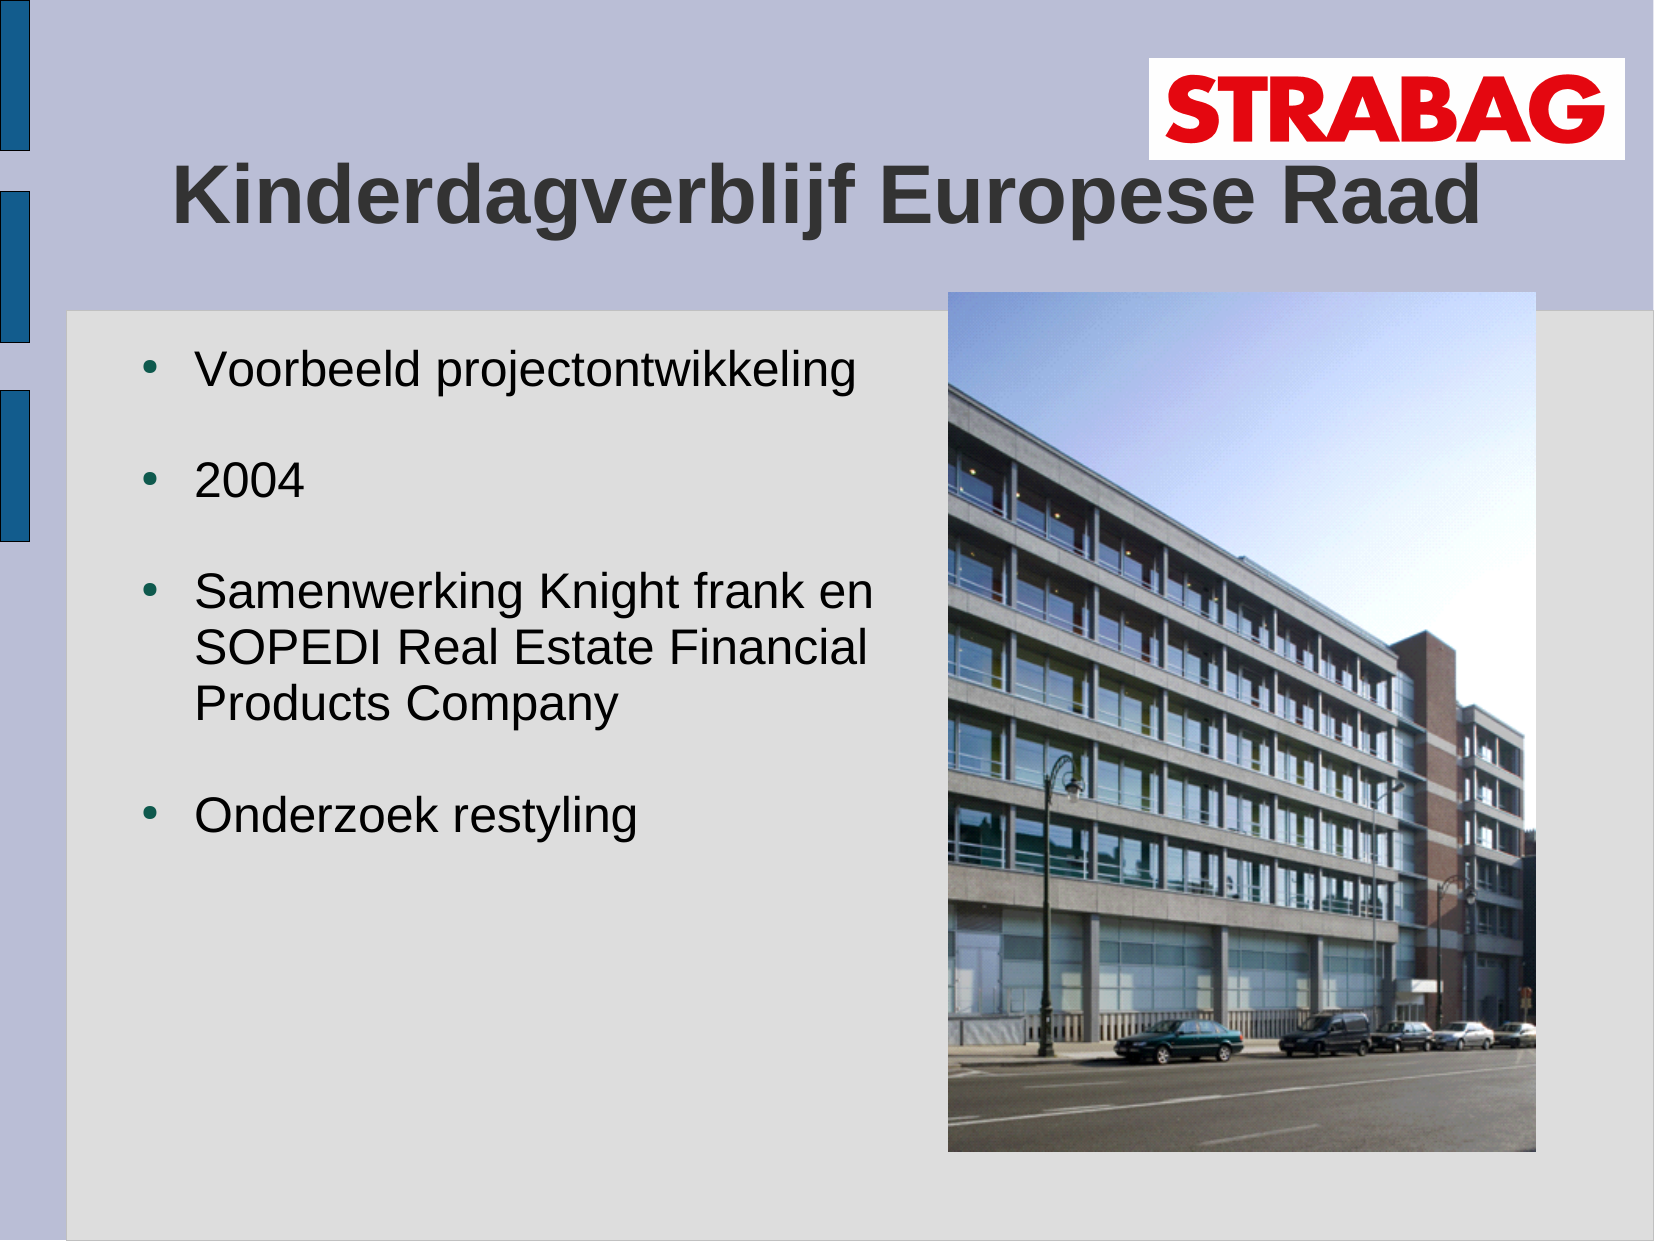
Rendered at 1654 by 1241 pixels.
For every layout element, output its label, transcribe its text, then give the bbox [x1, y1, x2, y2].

picture [1149, 58, 1625, 160]
picture [948, 292, 1536, 1152]
list Voorbeeld projectontwikkeling 2004 Samenwerking Knight frank en SOPEDI Real Estate Financial Products Company Onderzoek restyling [123, 340, 916, 1123]
title Kinderdagverblijf Europese Raad [121, 91, 1534, 299]
